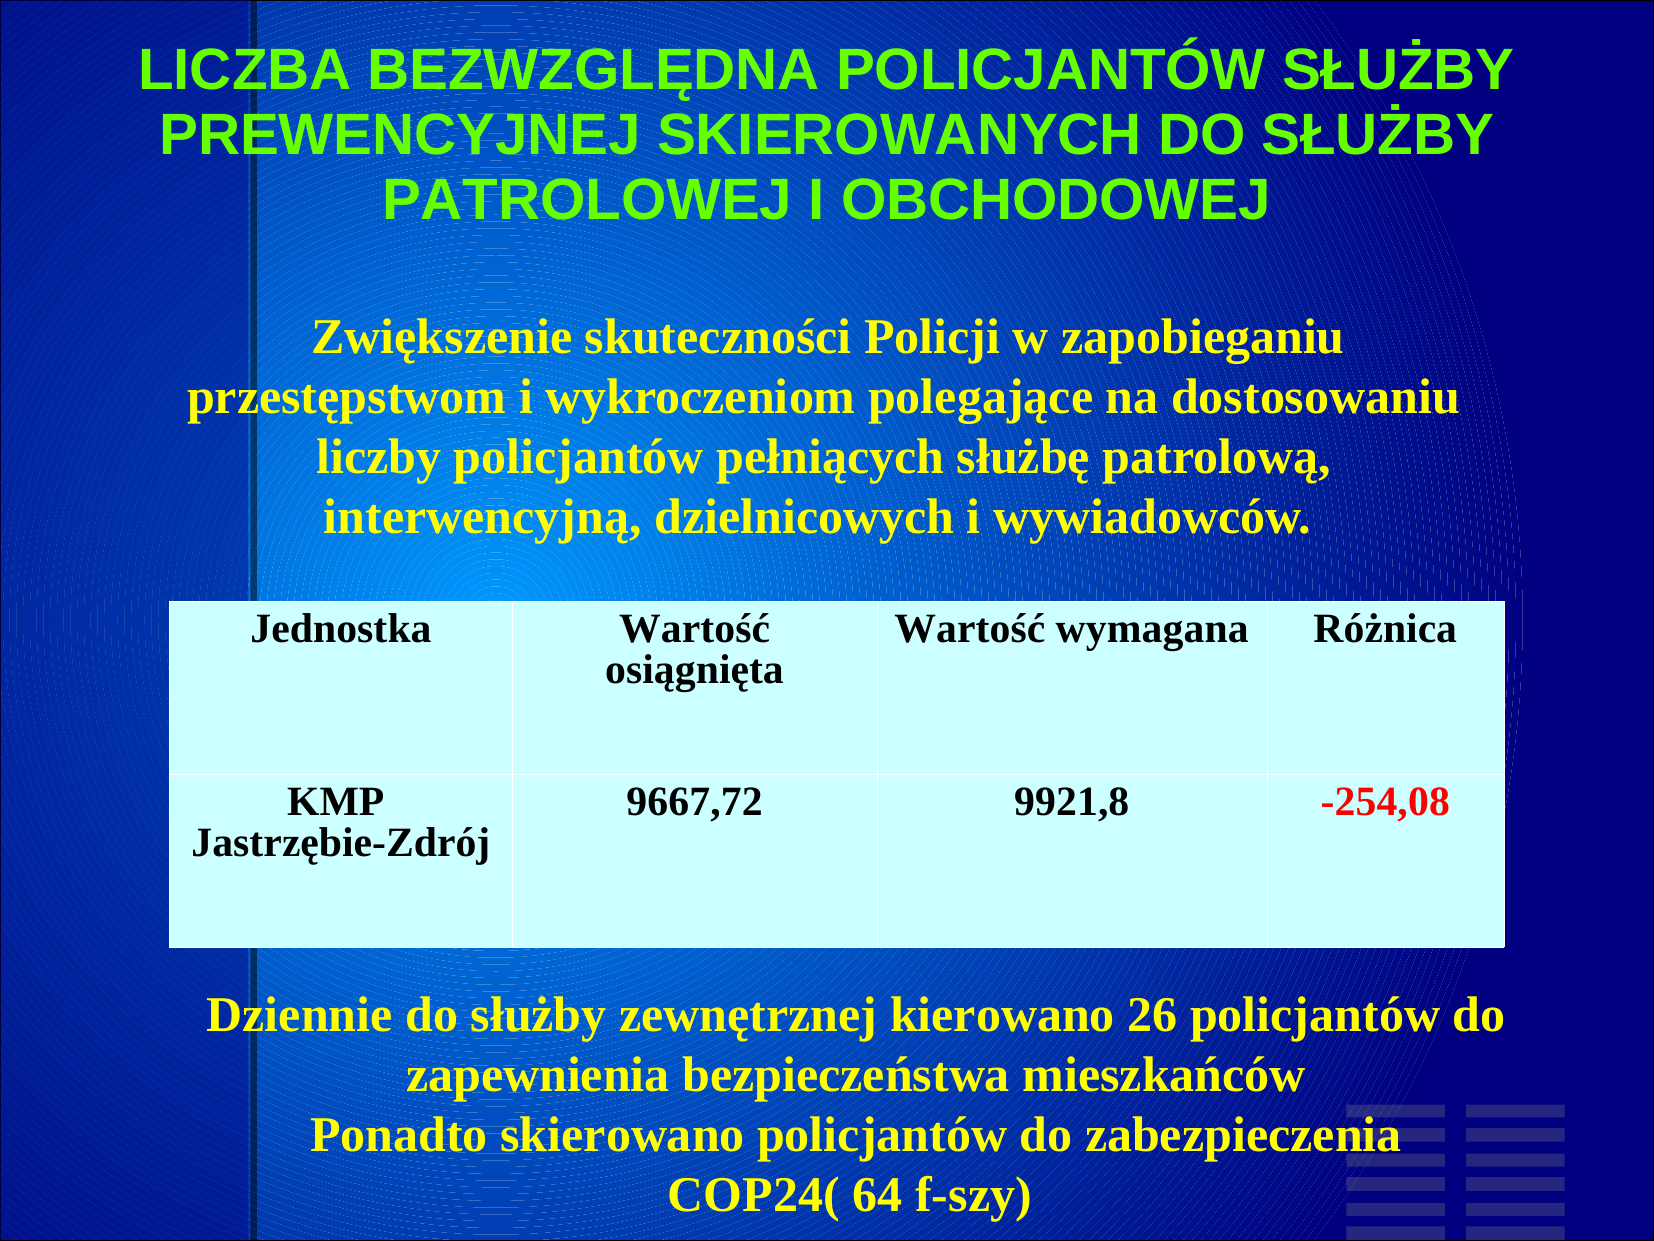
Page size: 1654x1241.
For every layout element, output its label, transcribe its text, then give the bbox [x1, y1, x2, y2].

table_header Wartość wymagana [878, 602, 1267, 774]
table_cell 9921,8 [878, 775, 1267, 947]
table_cell KMP Jastrzębie-Zdrój [170, 775, 512, 947]
text_box Dziennie do służby zewnętrznej kierowano 26 policjantów do zapewnienia bezpieczeństwa mieszkańców Ponadto skierowano policjantów do zabezpieczenia COP24( 64 f-szy) [177, 974, 1536, 1230]
text_box LICZBA BEZWZGLĘDNA POLICJANTÓW SŁUŻBY PREWENCYJNEJ SKIEROWANYCH DO SŁUŻBY PATROLOWEJ I OBCHODOWEJ [88, 29, 1565, 244]
table_header Jednostka [170, 602, 512, 774]
table_cell -254,08 [1268, 775, 1504, 947]
title Zwiększenie skuteczności Policji w zapobieganiu przestępstwom i wykroczeniom polegające na dostosowaniu liczby policjantów pełniących służbę patrolową, interwencyjną, dzielnicowych i wywiadowców. [141, 285, 1506, 562]
table_header Wartość osiągnięta [513, 602, 877, 774]
table_header Różnica [1268, 602, 1504, 774]
table_cell 9667,72 [513, 775, 877, 947]
